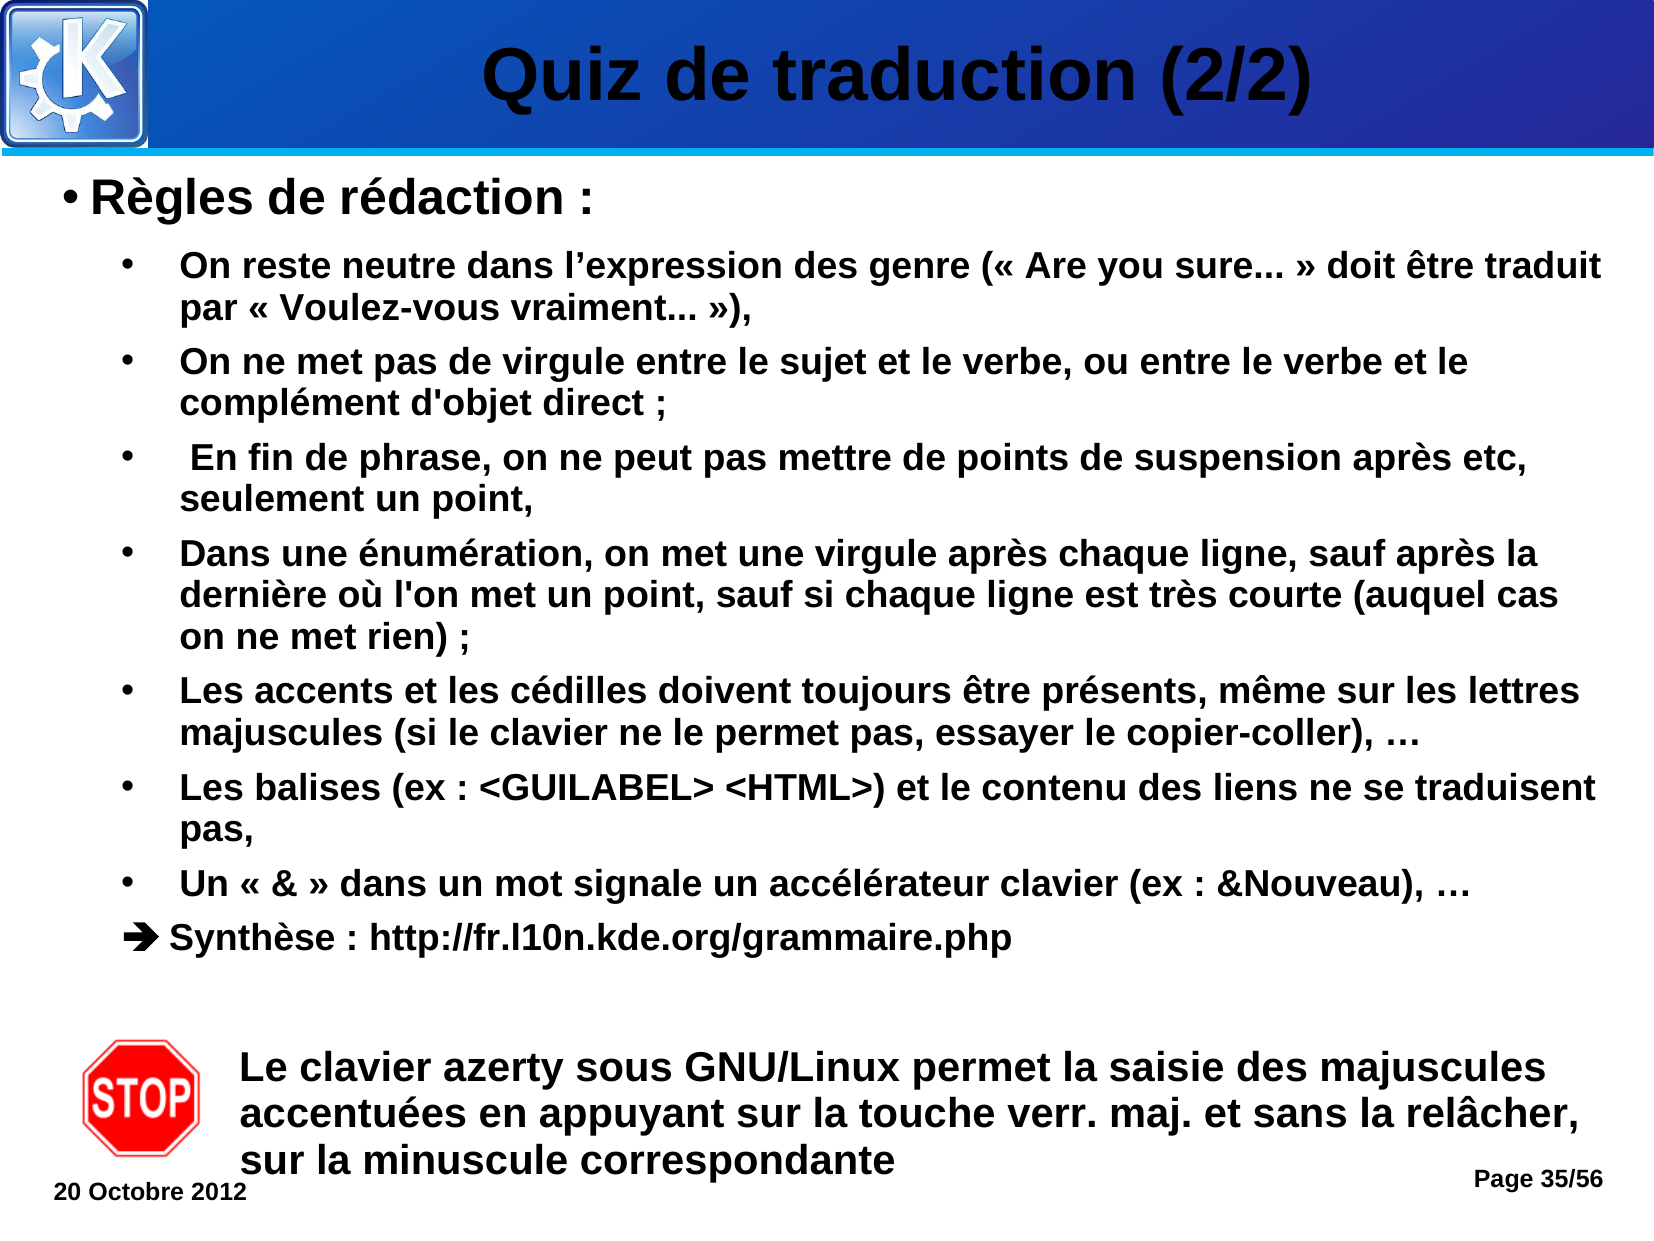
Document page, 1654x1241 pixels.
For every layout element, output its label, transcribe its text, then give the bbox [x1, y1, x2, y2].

text_box Le clavier azerty sous GNU/Linux permet la saisie des majuscules accentuées en appuyant sur la touche verr. maj. et sans la relâcher, sur la minuscule correspondante [224, 1033, 1607, 1176]
text_box Quiz de traduction (2/2) [141, 0, 1654, 148]
picture [0, 0, 141, 148]
text_box Règles de rédaction : On reste neutre dans l’expression des genre (« Are you sure... » doit être traduit par « Voulez-vous vraiment... »), On ne met pas de virgule entre le sujet et le verbe, ou entre le verbe et le complément d'objet direct ; En fin de phrase, on ne peut pas mettre de points de suspension après etc, seulement un point, Dans une énumération, on met une virgule après chaque ligne, sauf après la dernière où l'on met un point, sauf si chaque ligne est très courte (auquel cas on ne met rien) ; Les accents et les cédilles doivent toujours être présents, même sur les lettres majuscules (si le clavier ne le permet pas, essayer le copier-coller), … Les balises (ex : <GUILABEL> <HTML>) et le contenu des liens ne se traduisent pas, Un « & » dans un mot signale un accélérateur clavier (ex : &Nouveau), …  Synthèse : http://fr.l10n.kde.org/grammaire.php [47, 159, 1630, 1182]
picture [82, 1039, 201, 1158]
